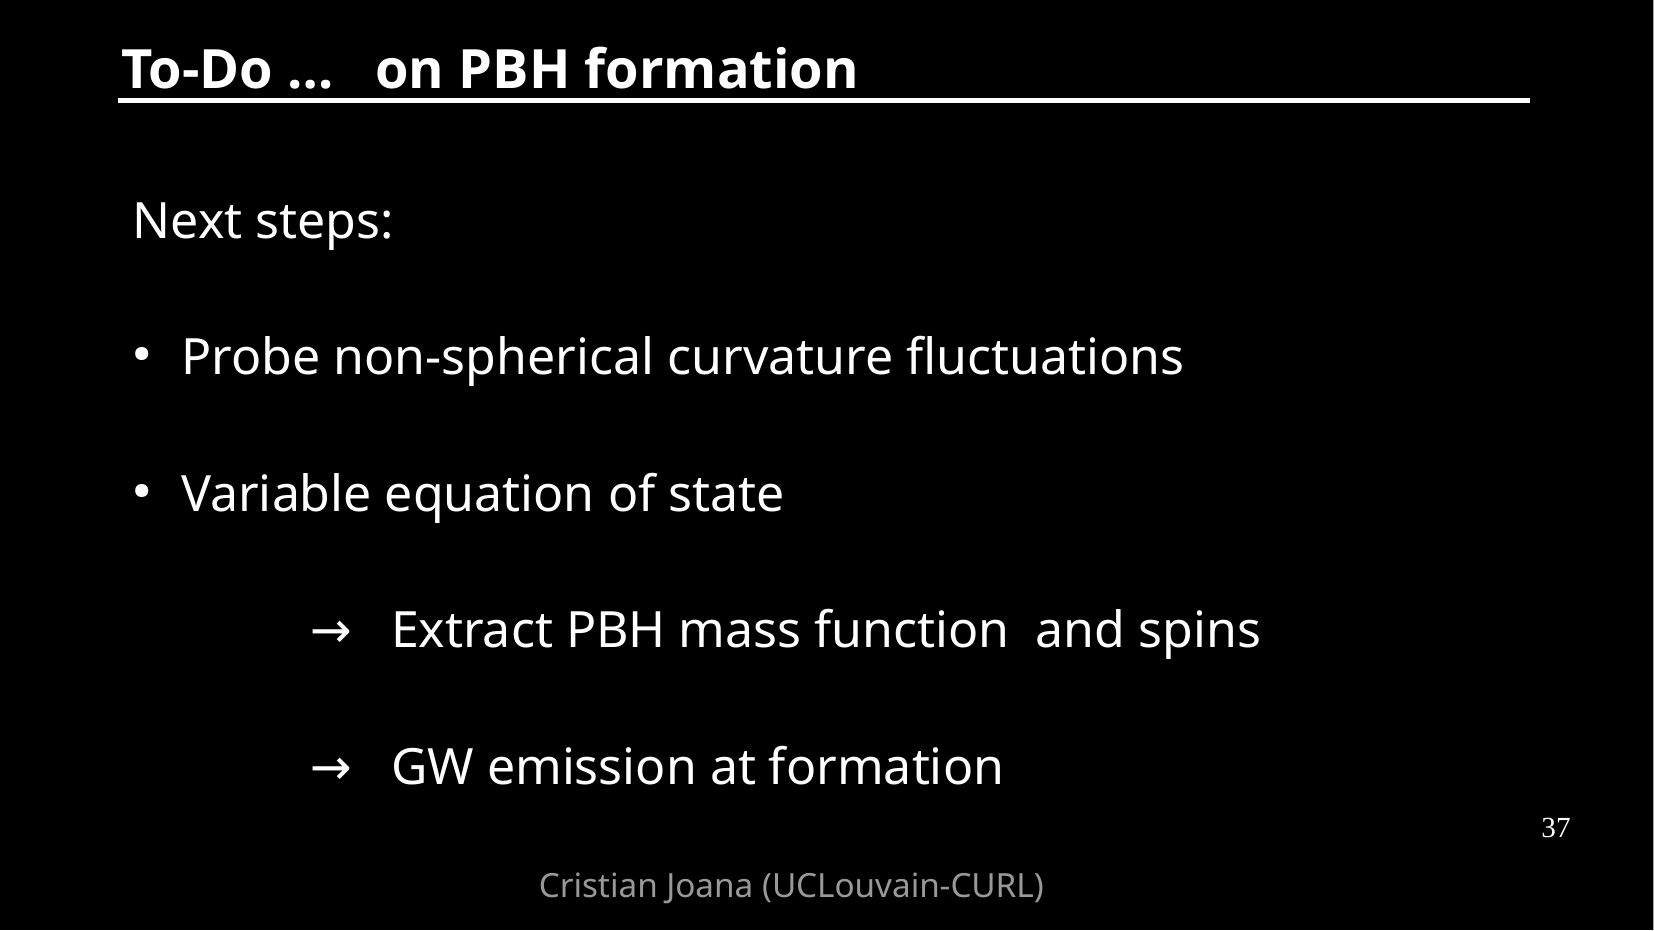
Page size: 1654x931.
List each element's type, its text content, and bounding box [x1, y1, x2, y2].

text_box Next steps: Probe non-spherical curvature fluctuations Variable equation of state → Extract PBH mass function and spins → GW emission at formation [118, 177, 1465, 750]
text_box Cristian Joana (UCLouvain-CURL) [443, 854, 1141, 907]
text_box To-Do … on PBH formation [0, 23, 1654, 107]
